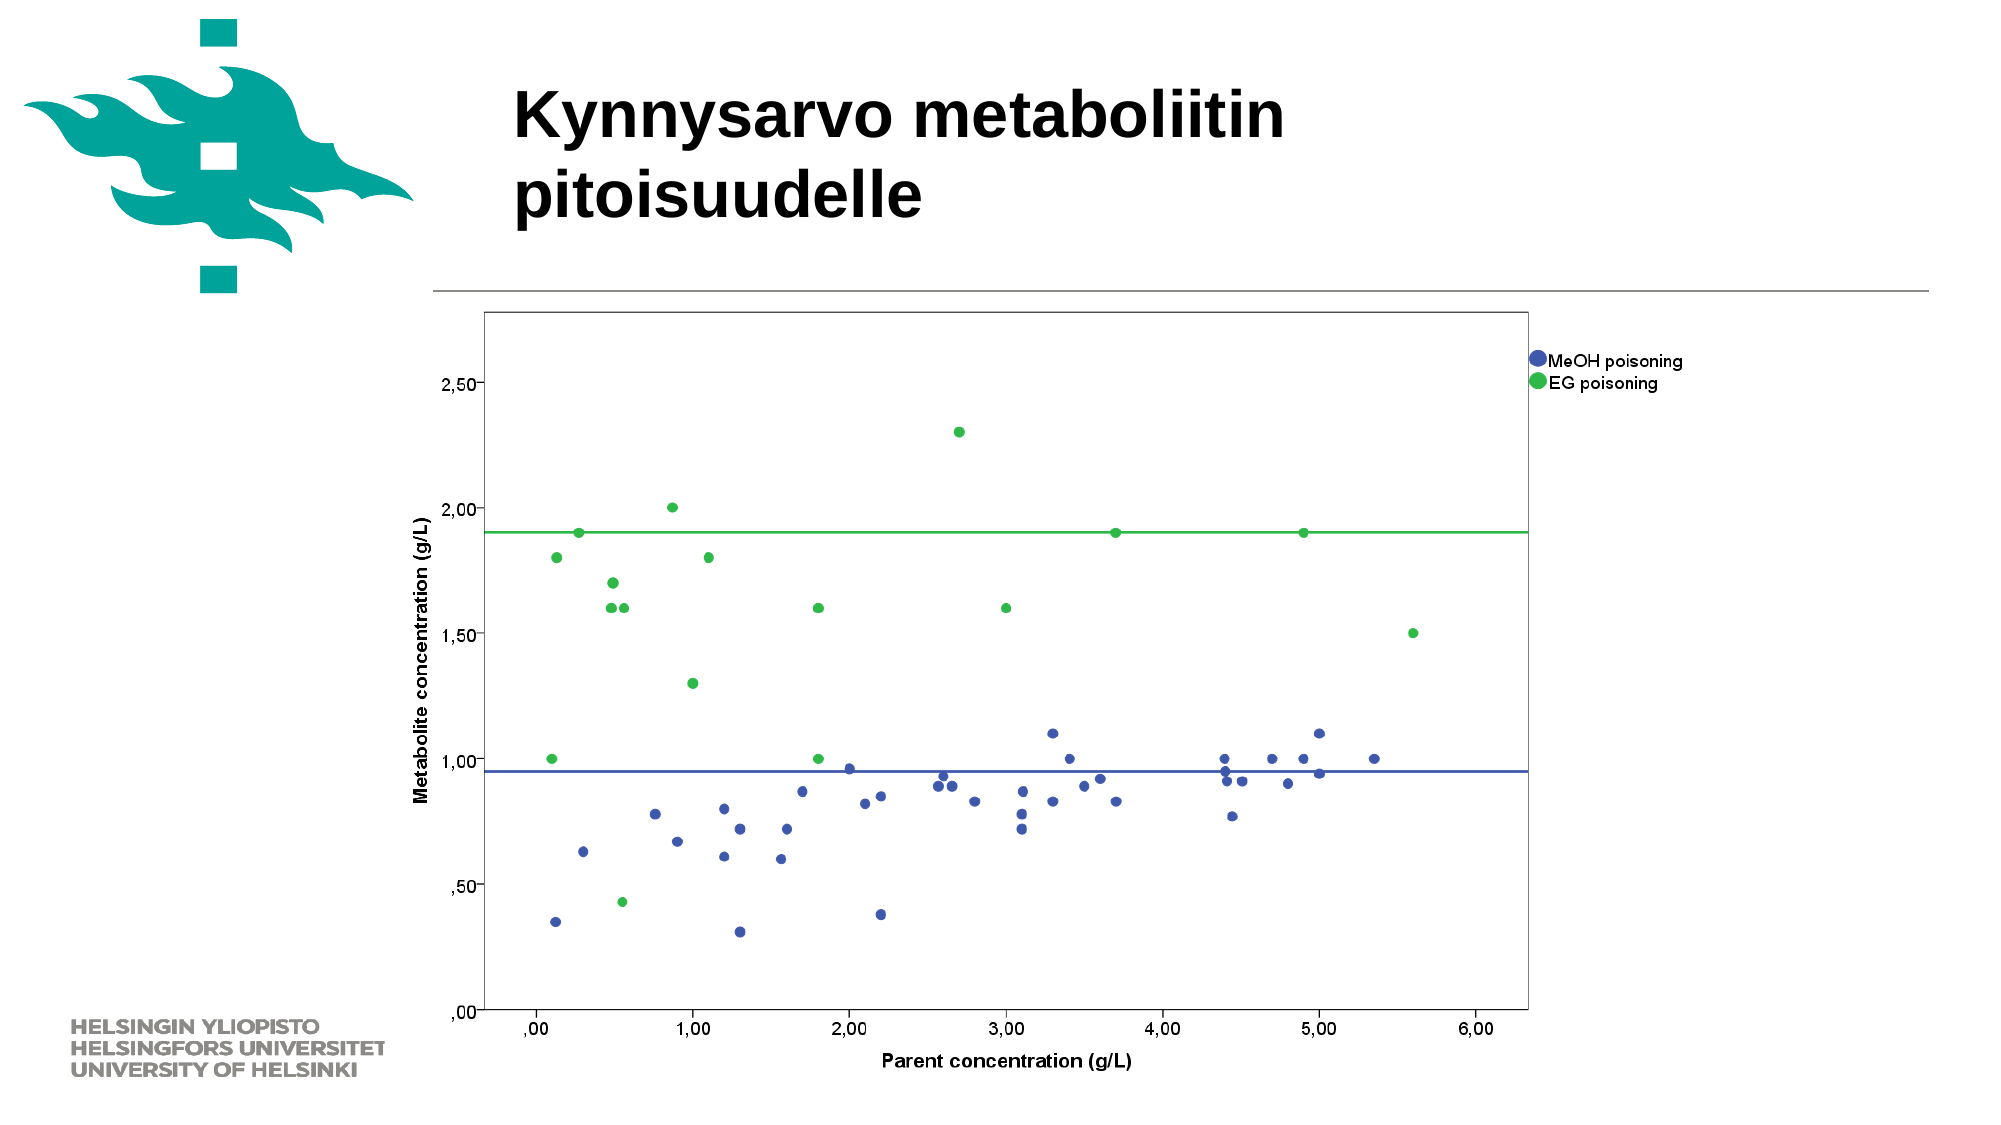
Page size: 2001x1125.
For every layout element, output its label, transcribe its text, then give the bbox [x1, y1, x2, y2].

text_box Kynnysarvo metaboliitin pitoisuudelle [498, 63, 1479, 239]
picture [70, 302, 1715, 1088]
